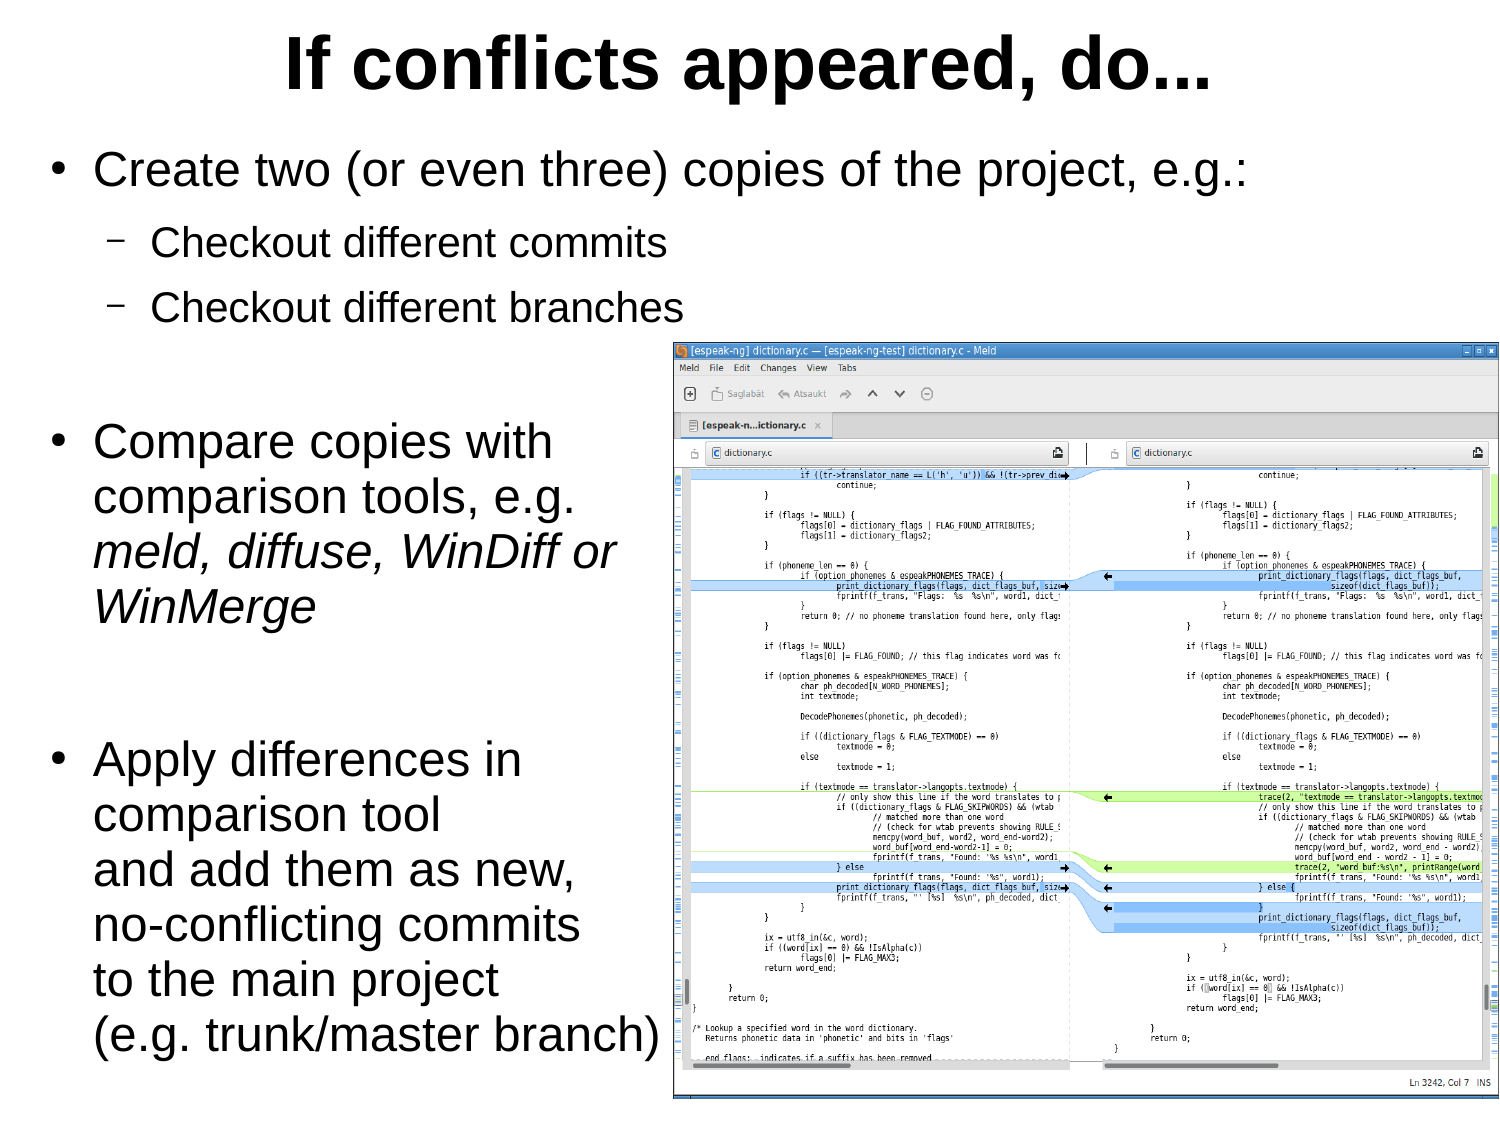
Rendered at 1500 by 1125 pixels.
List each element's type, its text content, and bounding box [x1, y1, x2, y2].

title If conflicts appeared, do... [75, 9, 1425, 119]
list Create two (or even three) copies of the project, e.g.: Checkout different commits Checkout different branches Compare copies with comparison tools, e.g. meld, diffuse, WinDiff or WinMerge Apply differences in comparison tool and add them as new, no-conflicting commits to the main project (e.g. trunk/master branch) [35, 141, 1418, 1063]
picture [673, 342, 1499, 1099]
